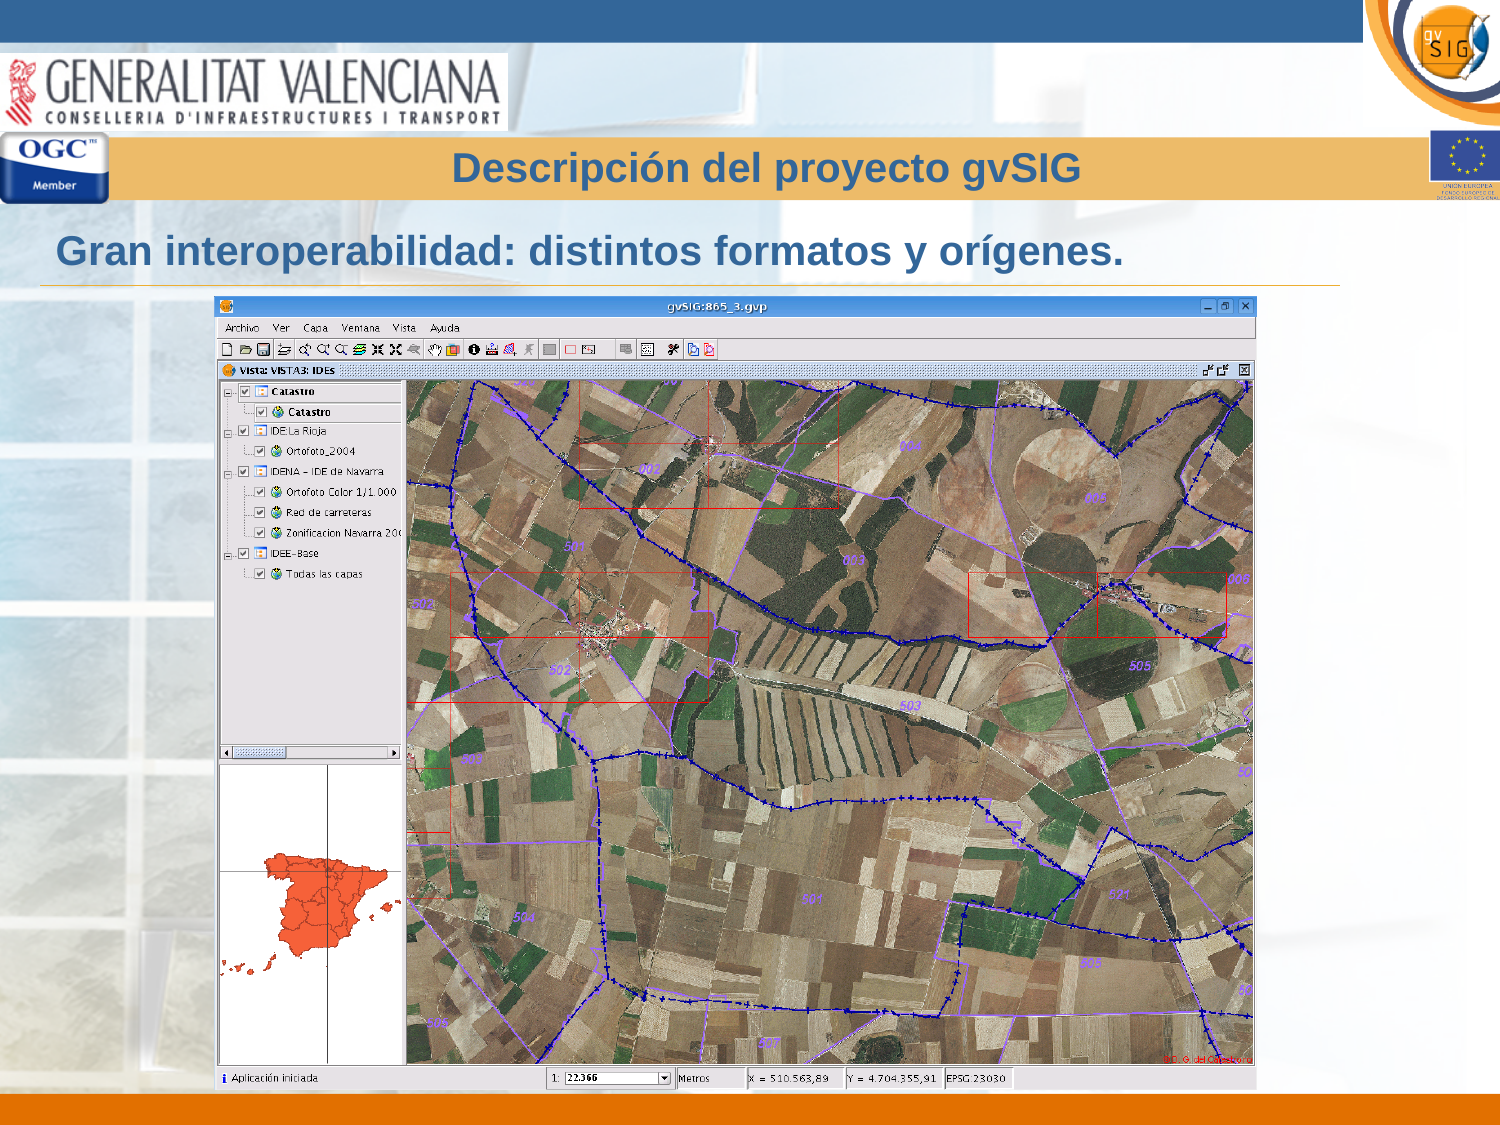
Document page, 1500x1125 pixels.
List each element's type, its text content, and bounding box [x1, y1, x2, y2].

text_box Gran interoperabilidad: distintos formatos y orígenes. [40, 222, 1196, 286]
picture [0, 132, 109, 204]
picture [1429, 129, 1500, 200]
picture [214, 296, 1257, 1090]
picture [1363, 0, 1500, 127]
picture [0, 53, 508, 131]
text_box Descripción del proyecto gvSIG [145, 146, 1389, 202]
